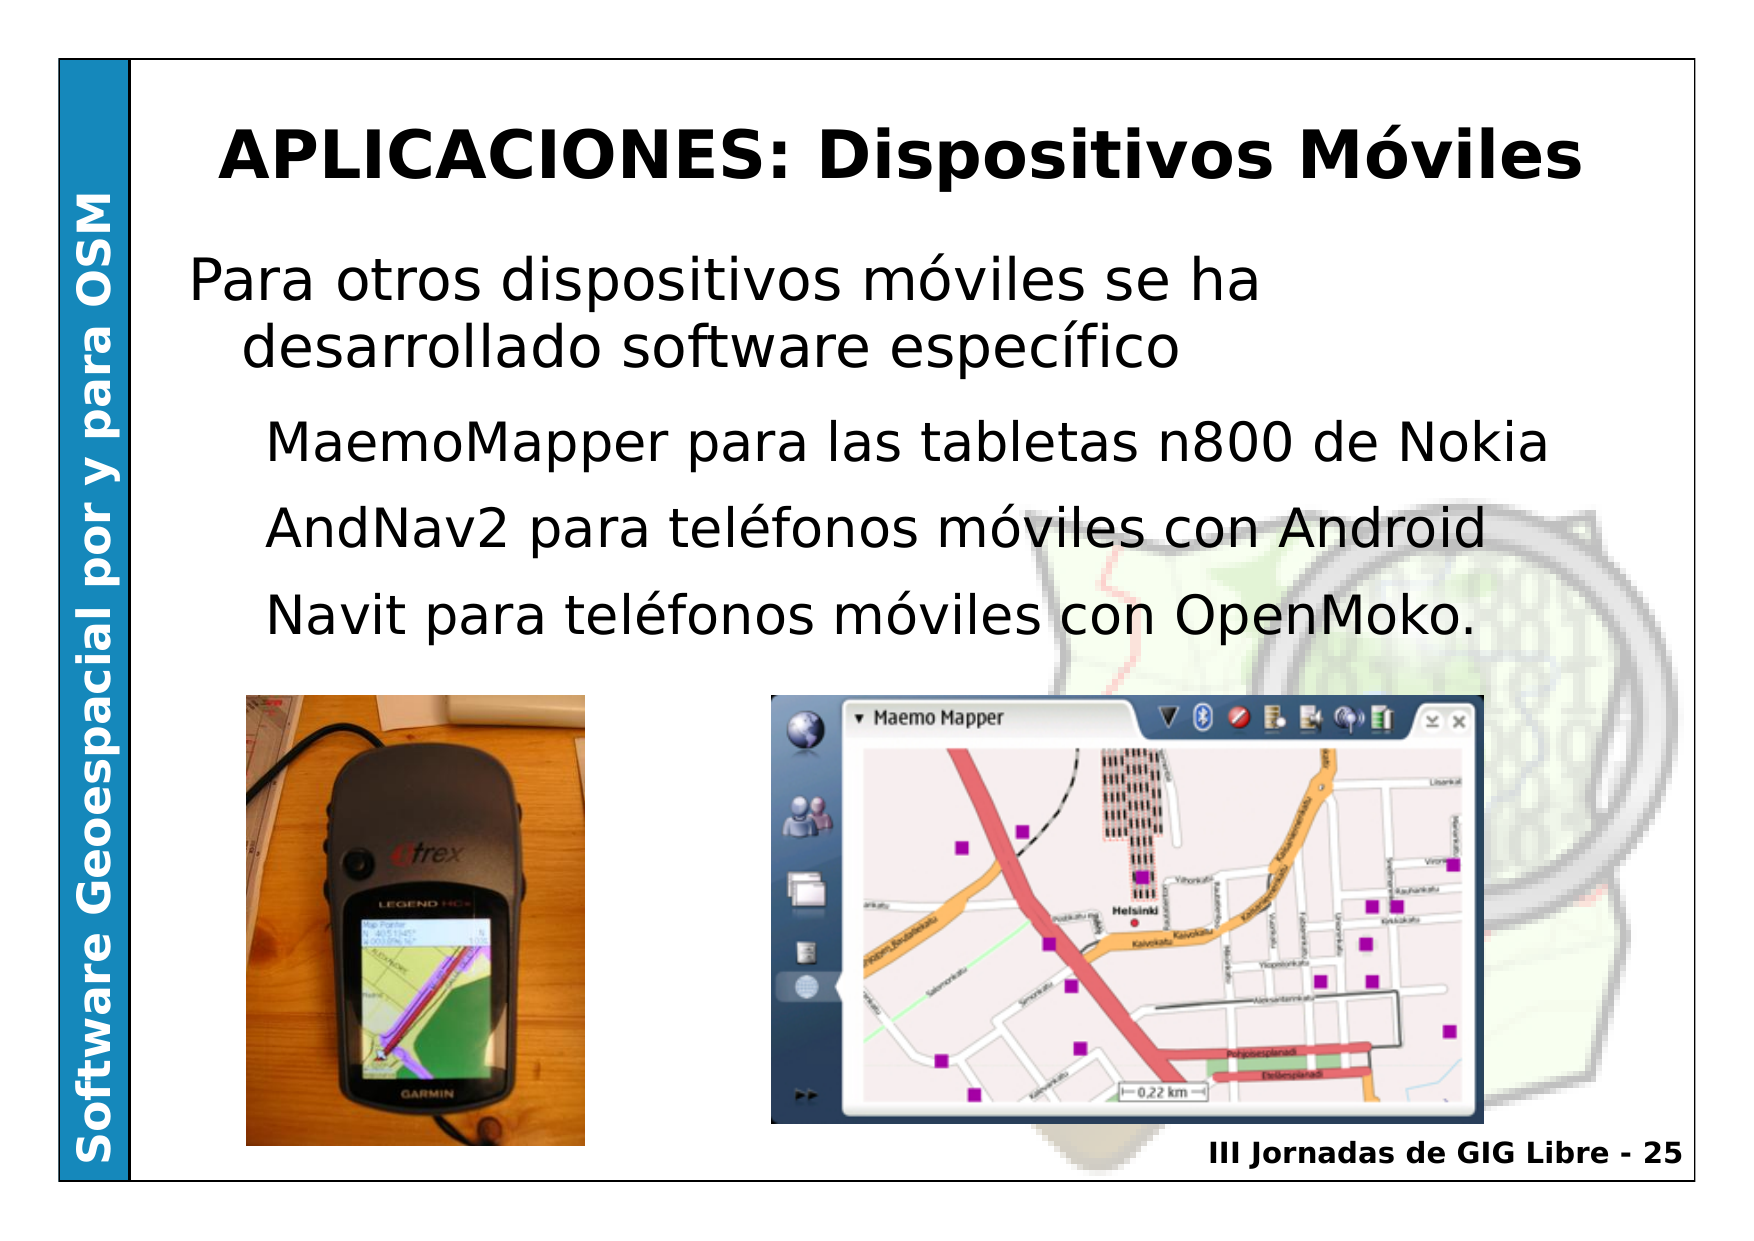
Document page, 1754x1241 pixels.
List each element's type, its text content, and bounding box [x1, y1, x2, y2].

picture [246, 695, 585, 1147]
picture [771, 695, 1484, 1124]
list Para otros dispositivos móviles se ha desarrollado software específico MaemoMapper para las tabletas n800 de Nokia AndNav2 para teléfonos móviles con Android Navit para teléfonos móviles con OpenMoko. [171, 246, 1634, 1177]
title APLICACIONES: Dispositivos Móviles [171, 103, 1634, 209]
picture [996, 481, 1696, 1182]
